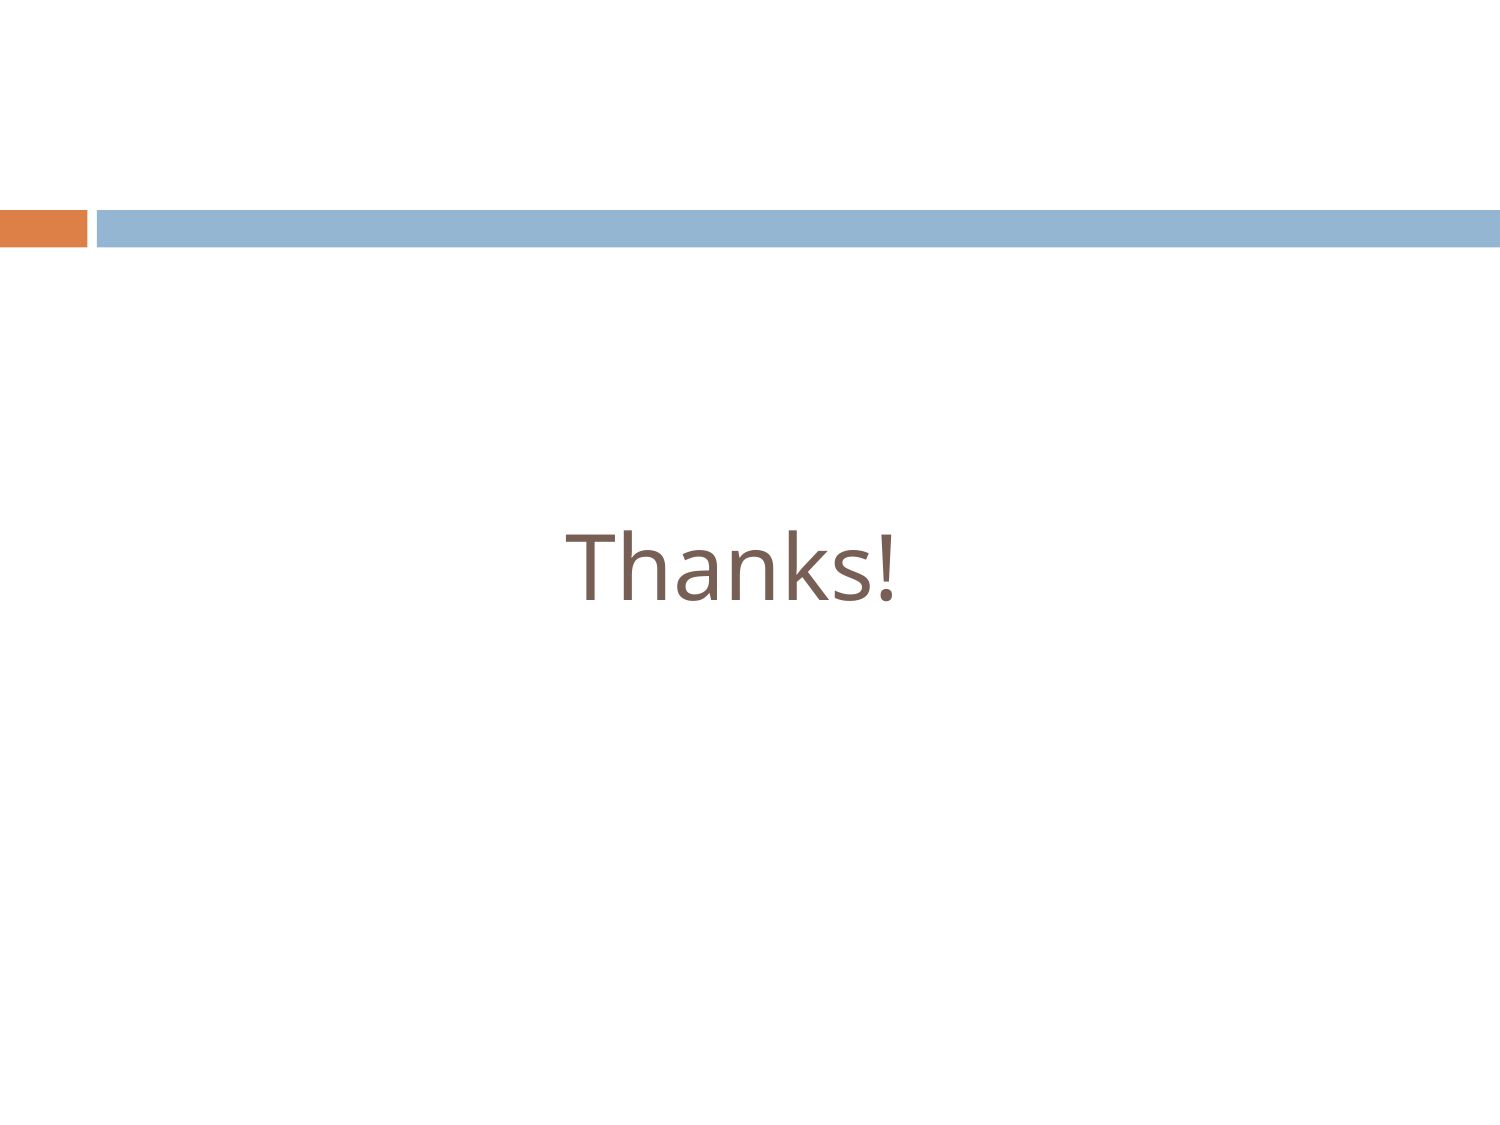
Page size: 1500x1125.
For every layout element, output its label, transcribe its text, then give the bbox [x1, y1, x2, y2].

title Thanks! [550, 487, 976, 650]
